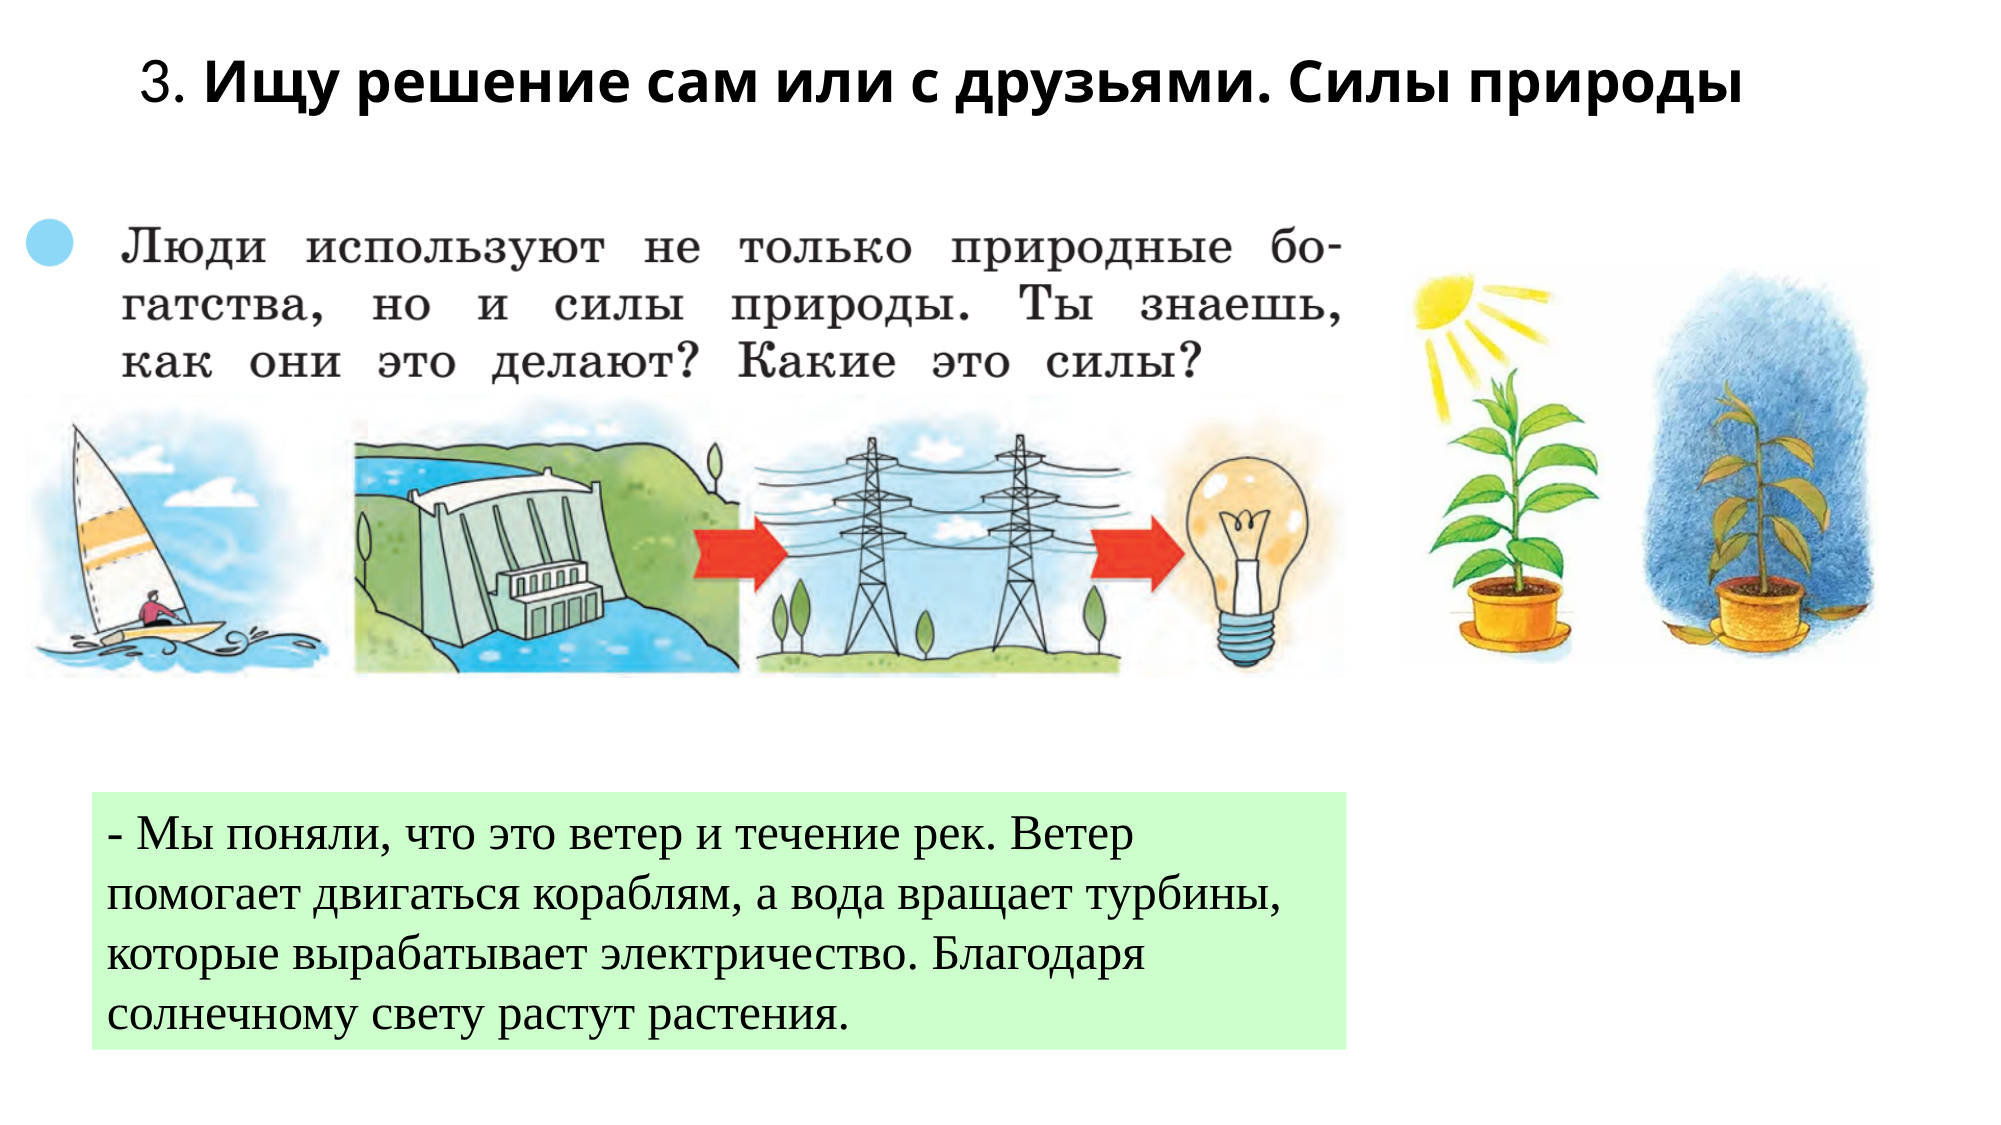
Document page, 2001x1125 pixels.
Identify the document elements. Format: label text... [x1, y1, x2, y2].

title 3. Ищу решение сам или с друзьями. Силы природы [123, 38, 1849, 125]
picture [1405, 265, 1878, 665]
picture [0, 183, 1383, 708]
text_box - Мы поняли, что это ветер и течение рек. Ветер помогает двигаться кораблям, а вода вращает турбины, которые вырабатывает электричество. Благодаря солнечному свету растут растения. [91, 792, 1347, 1050]
